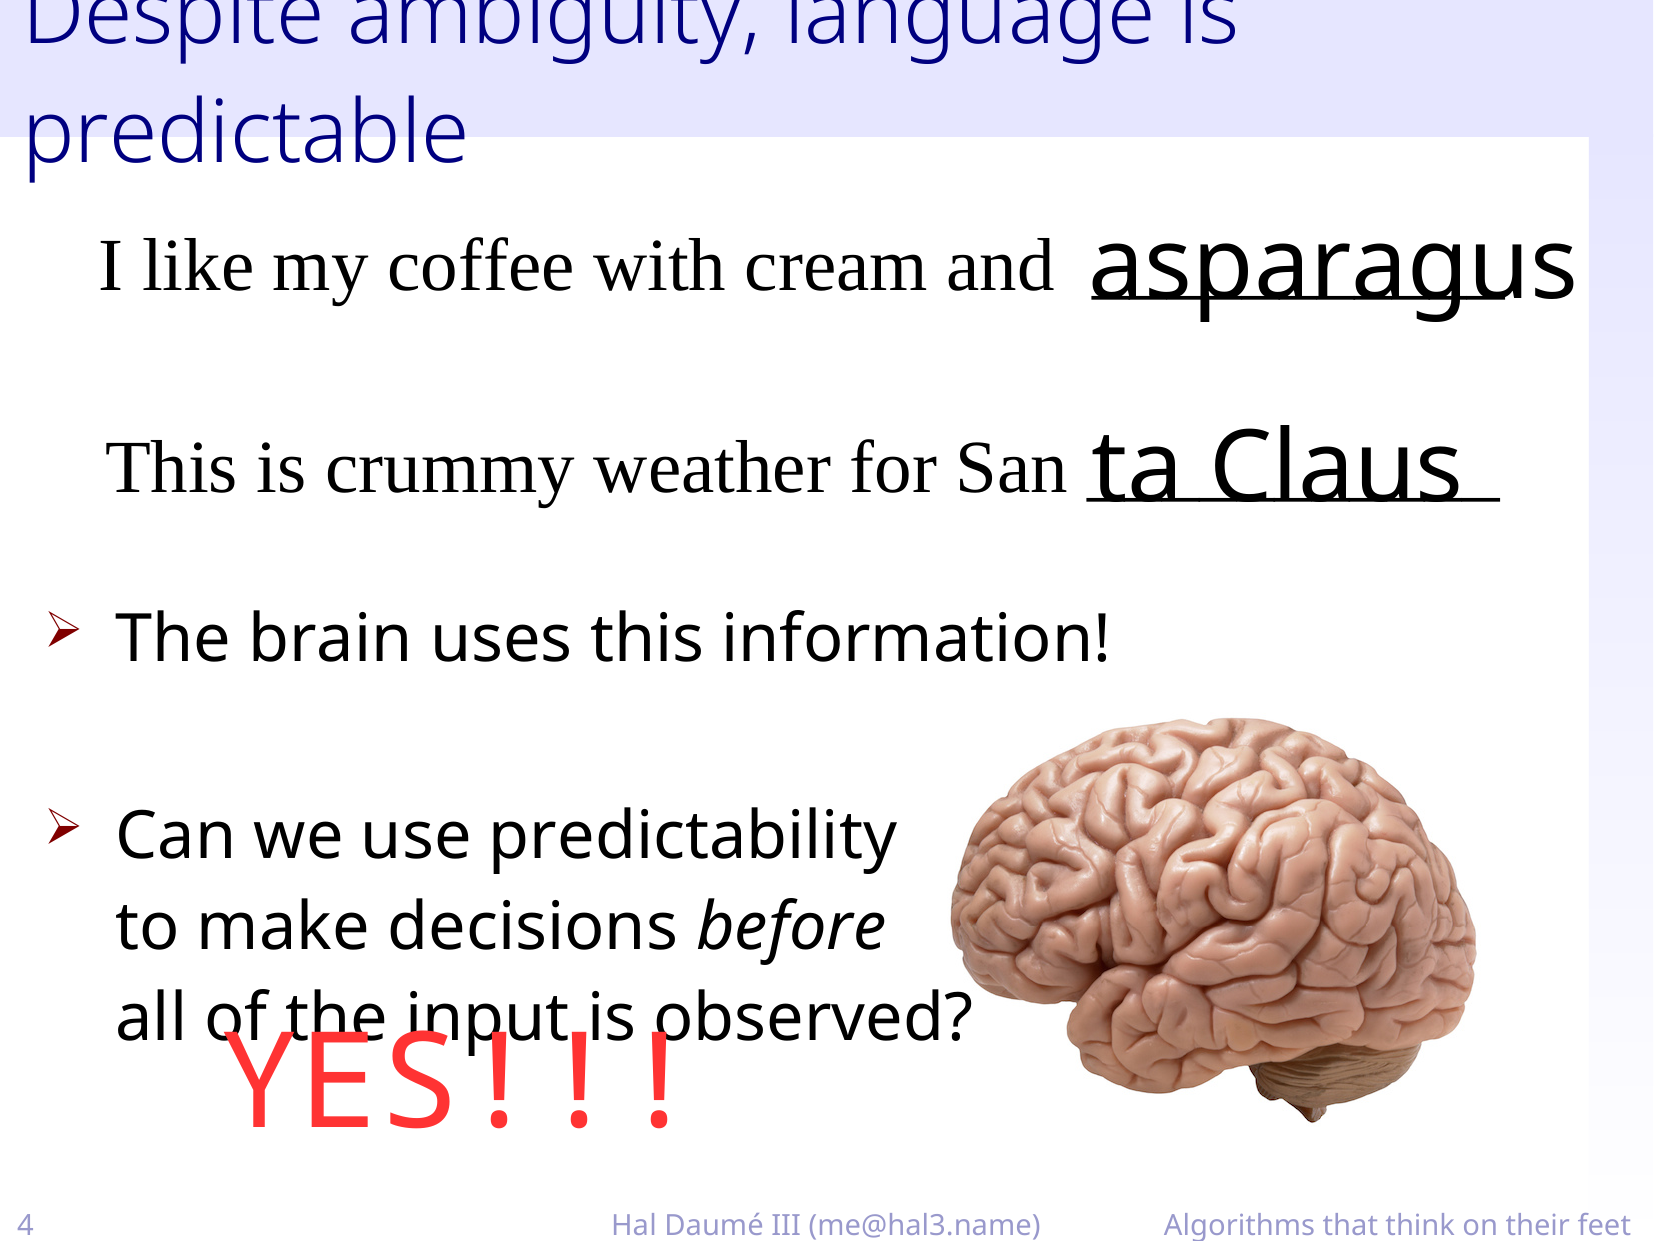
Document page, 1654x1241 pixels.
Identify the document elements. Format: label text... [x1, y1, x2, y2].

text_box ta Claus [1091, 394, 1384, 524]
text_box This is crummy weather for San ___________ [22, 342, 1547, 618]
picture [883, 1107, 1540, 1190]
title Despite ambiguity, language is predictable [22, 8, 1639, 131]
list The brain uses this information! Can we use predictability to make decisions before all of the input is observed? [32, 484, 1575, 1107]
text_box asparagus [1088, 191, 1439, 321]
text_box YES!!! [219, 985, 700, 1166]
text_box I like my coffee with cream and ___________ [15, 141, 1541, 590]
